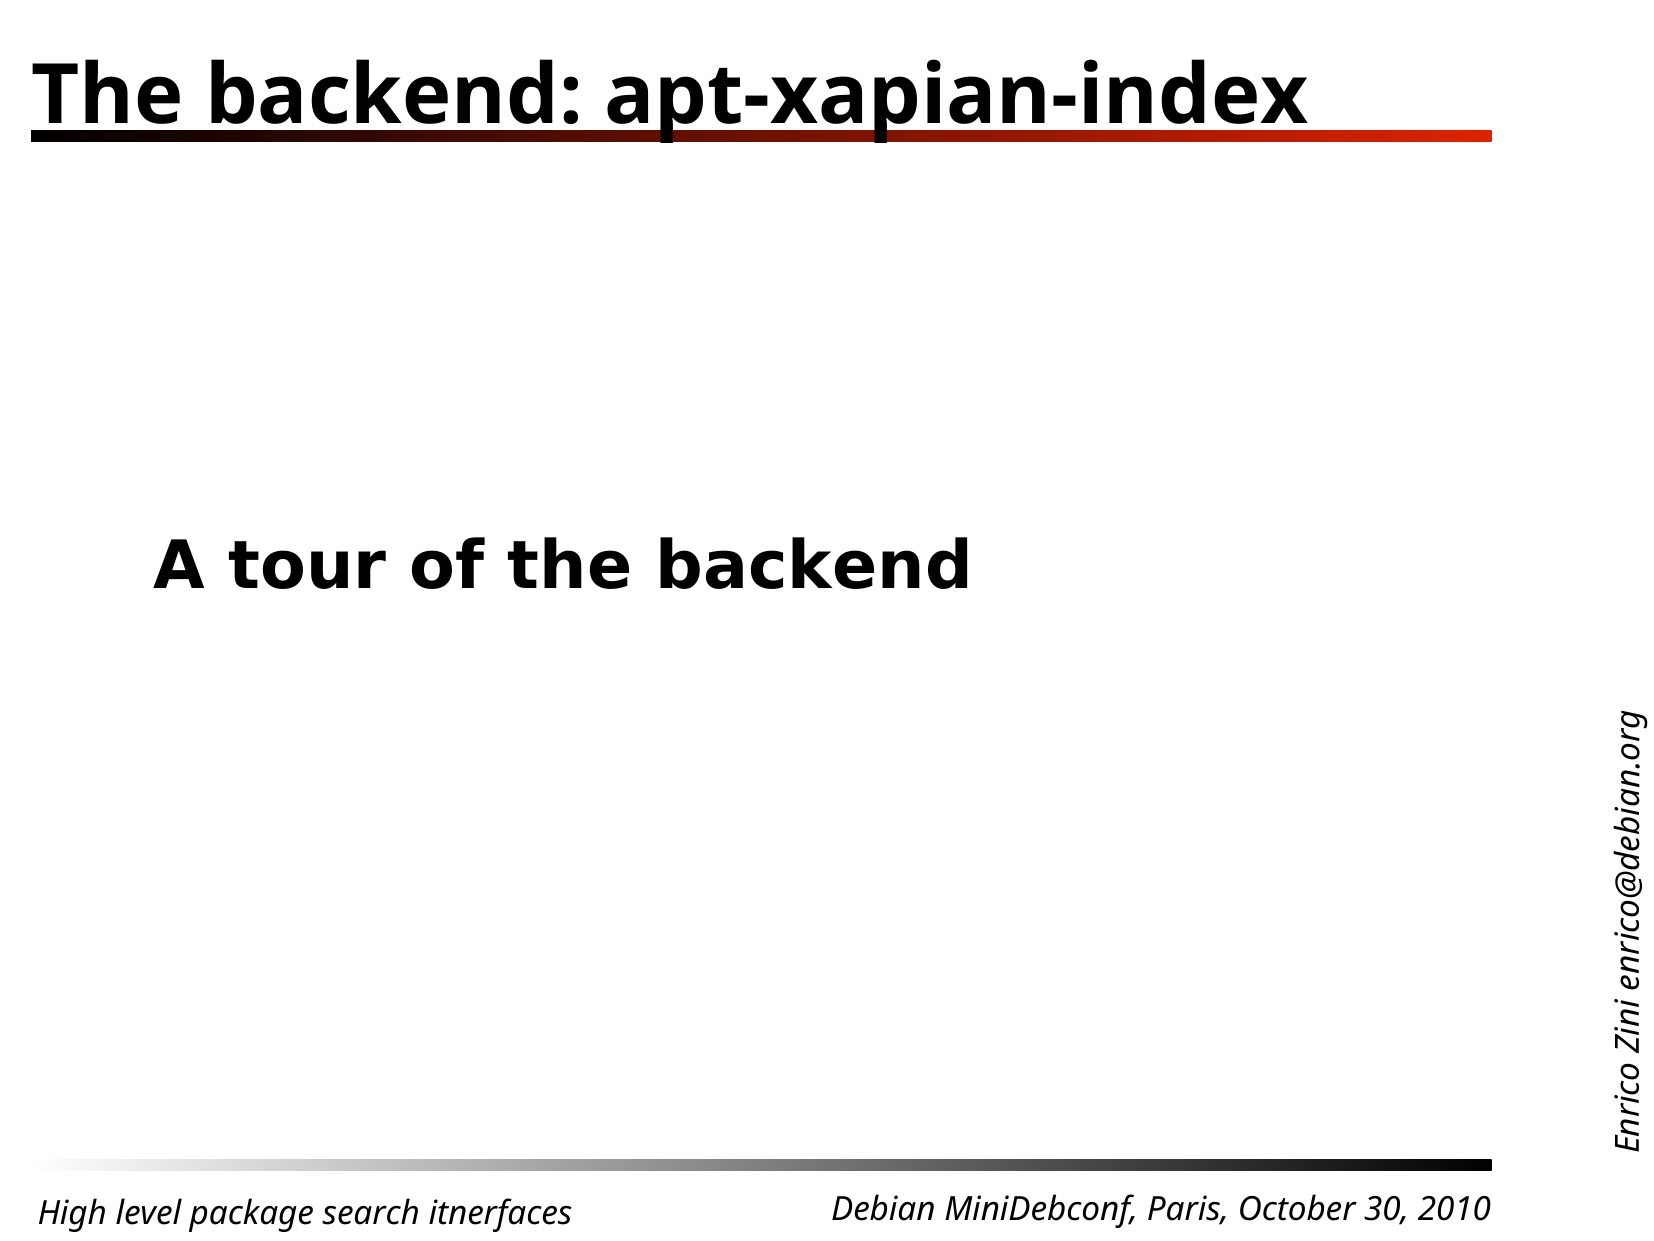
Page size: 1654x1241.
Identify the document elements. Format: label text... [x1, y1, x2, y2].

text_box The backend: apt-xapian-index [31, 34, 1438, 168]
text_box A tour of the backend [153, 526, 1336, 605]
